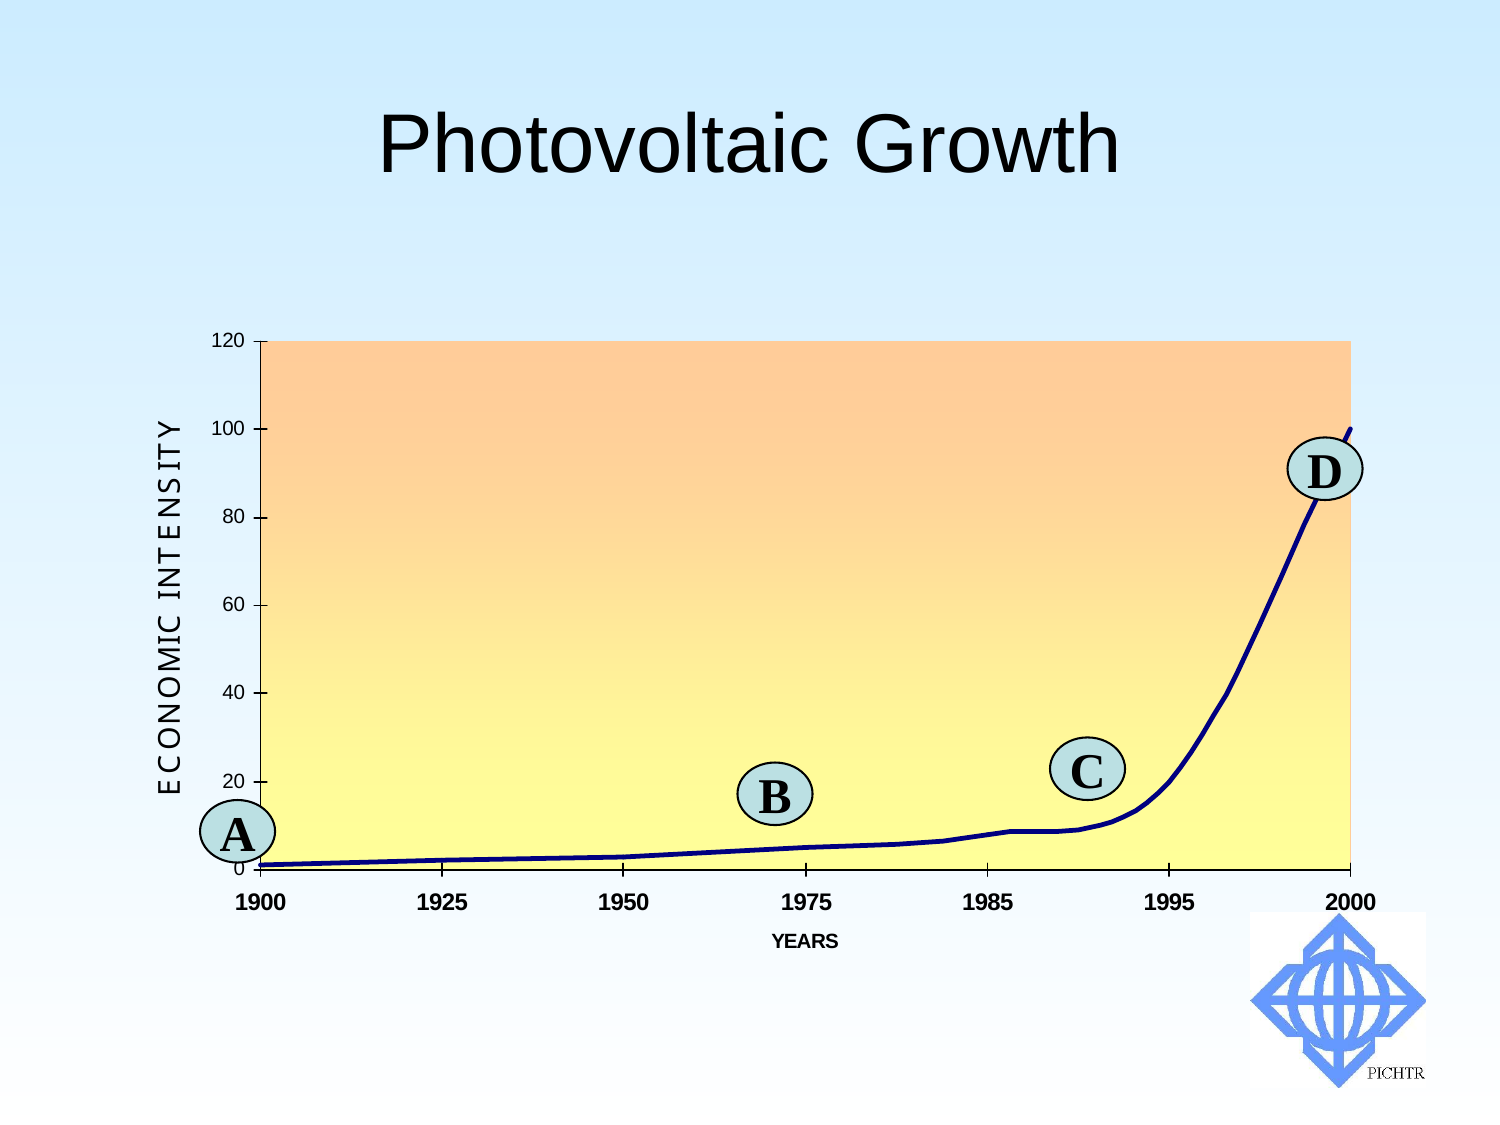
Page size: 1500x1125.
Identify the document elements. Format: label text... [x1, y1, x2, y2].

text_box D [1287, 437, 1363, 501]
picture [1250, 912, 1426, 1088]
chart [109, 299, 1403, 988]
text_box C [1050, 737, 1126, 801]
text_box A [200, 800, 276, 863]
text_box B [737, 762, 813, 826]
title Photovoltaic Growth [75, 45, 1426, 233]
